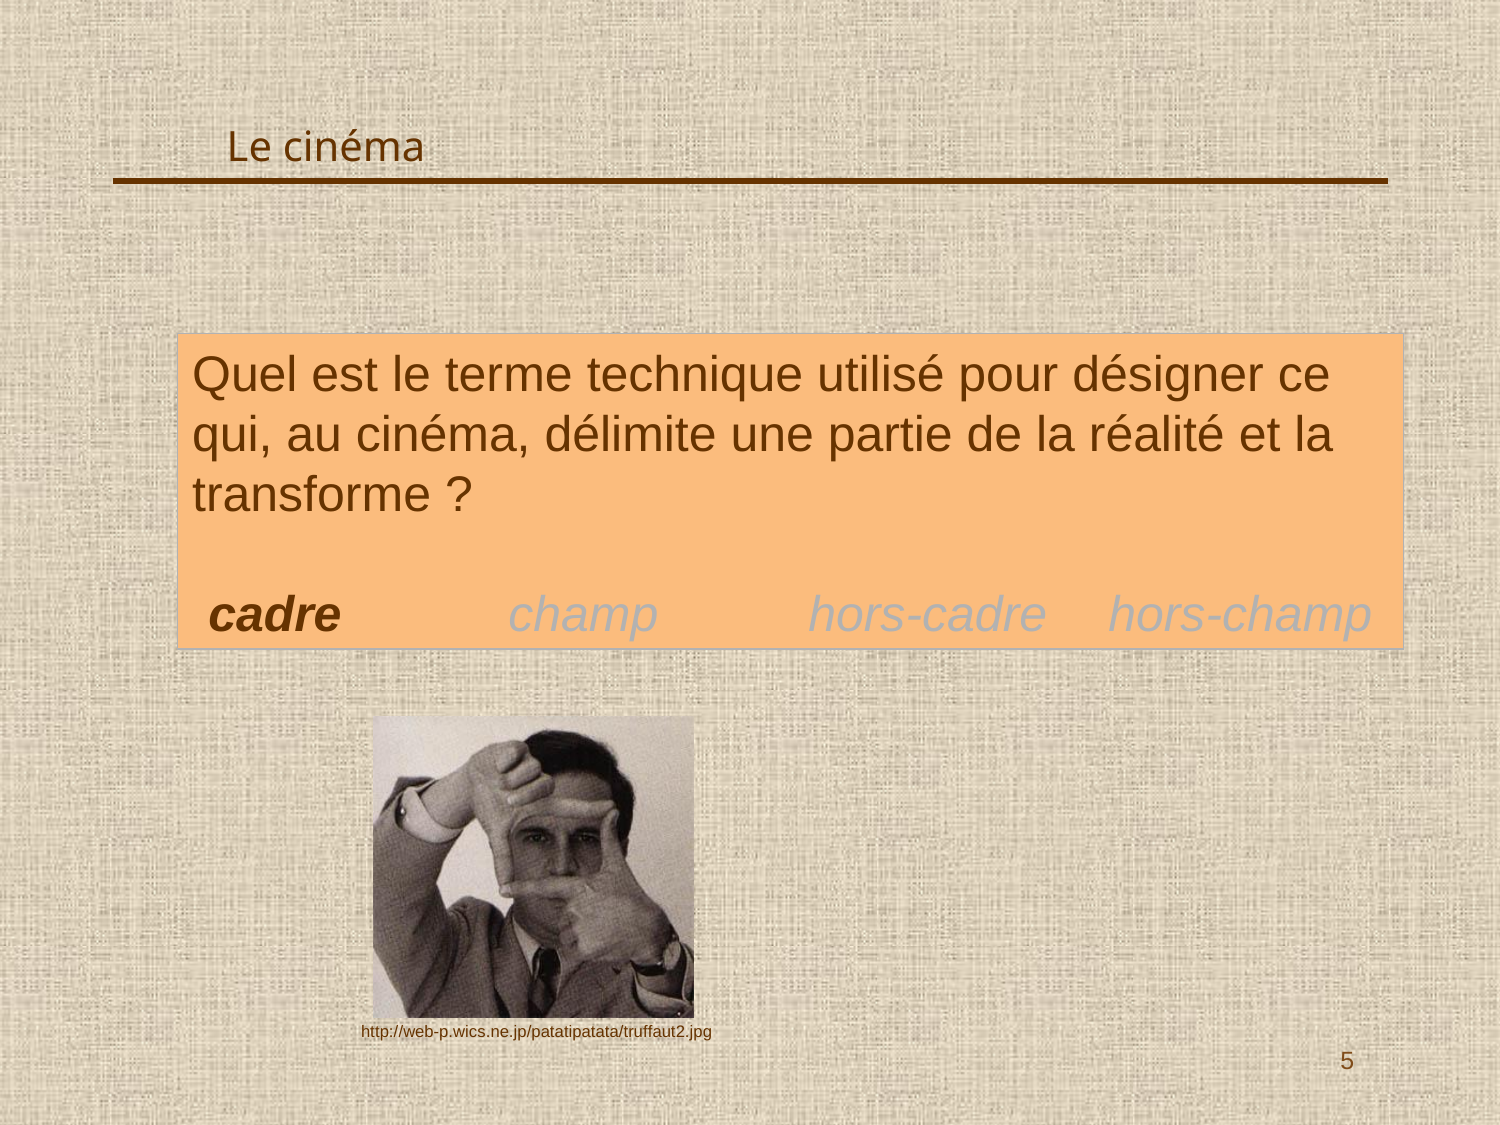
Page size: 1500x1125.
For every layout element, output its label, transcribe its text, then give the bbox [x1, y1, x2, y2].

picture [0, 0, 1500, 1125]
text_box Quel est le terme technique utilisé pour désigner ce qui, au cinéma, délimite une partie de la réalité et la transforme ? cadre champ hors-cadre hors-champ [177, 333, 1404, 650]
text_box Le cinéma [211, 112, 441, 178]
text_box http://web-p.wics.ne.jp/patatipatata/truffaut2.jpg [293, 1013, 780, 1049]
